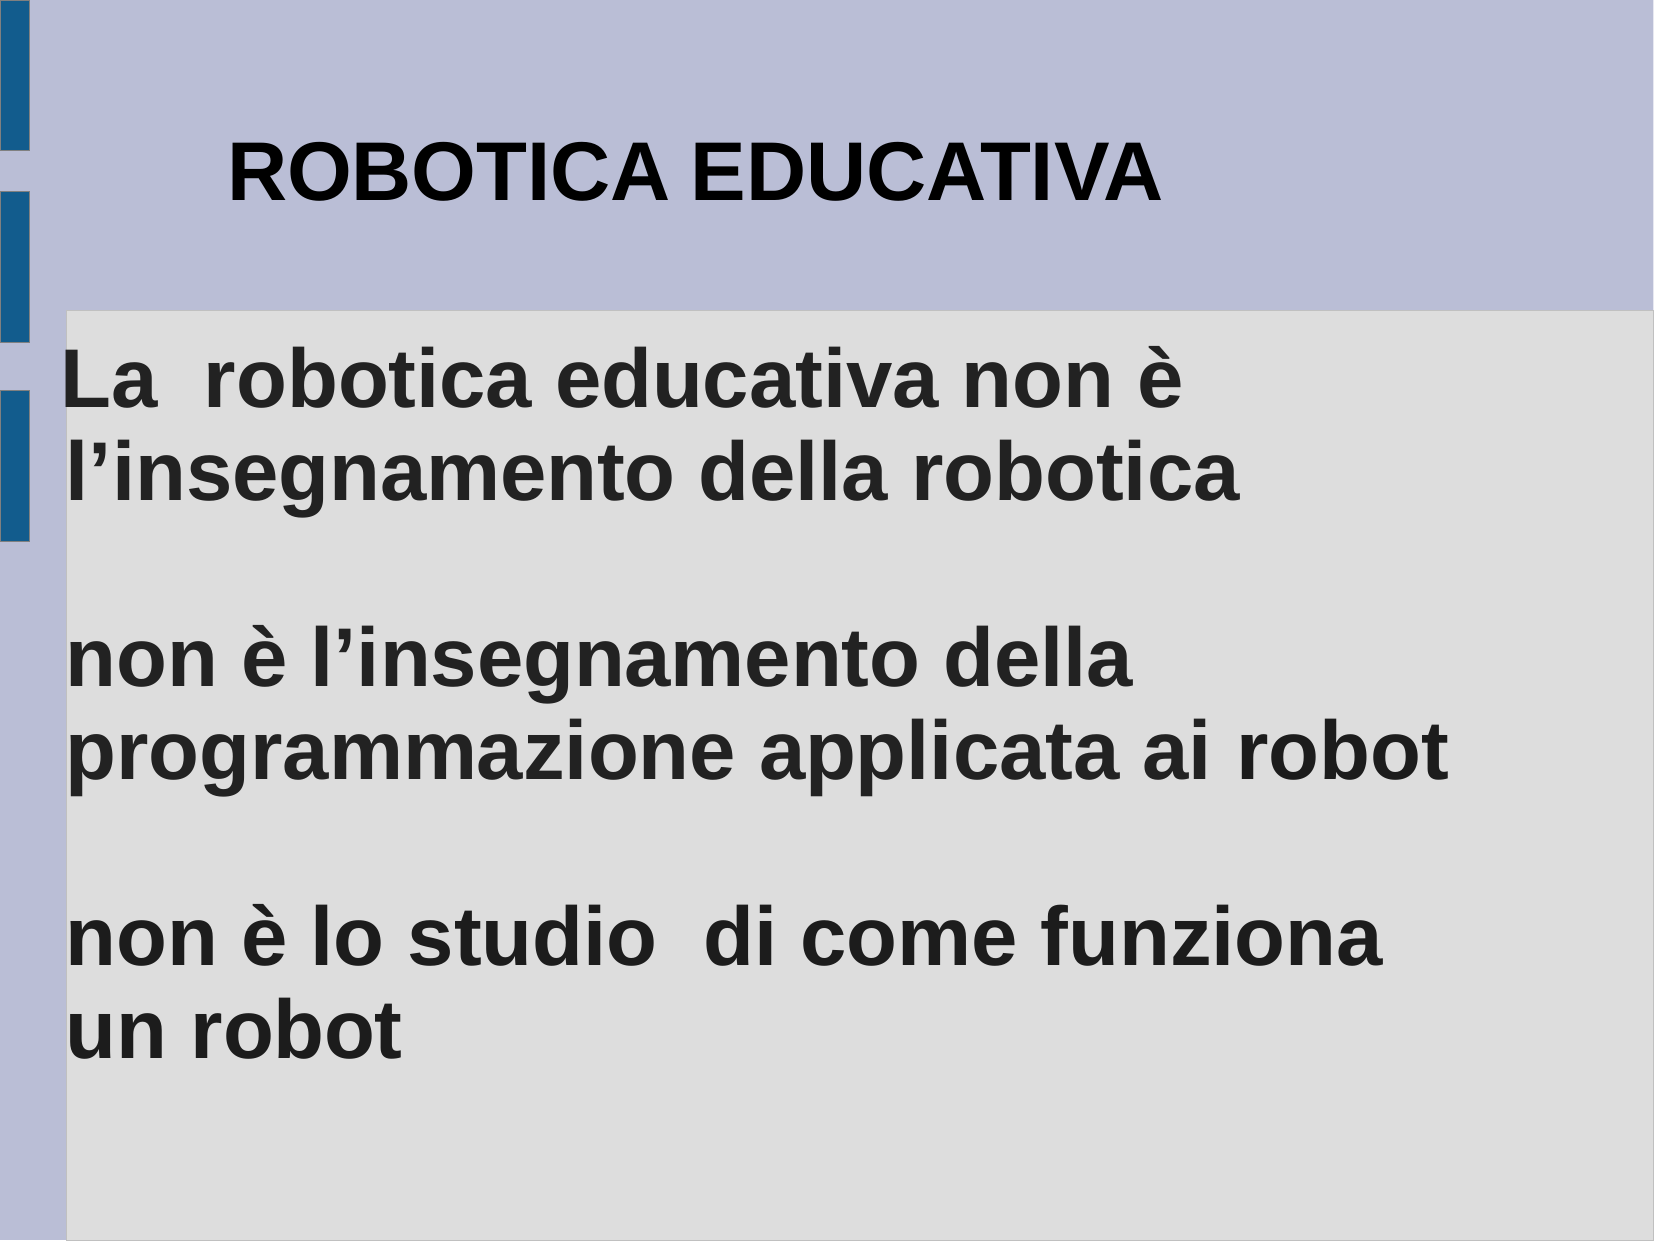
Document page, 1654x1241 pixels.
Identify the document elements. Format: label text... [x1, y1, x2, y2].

text_box La robotica educativa non è l’insegnamento della robotica non è l’insegnamento della programmazione applicata ai robot non è lo studio di come funziona un robot [4, 324, 1654, 1241]
text_box ROBOTICA EDUCATIVA [212, 118, 1264, 311]
